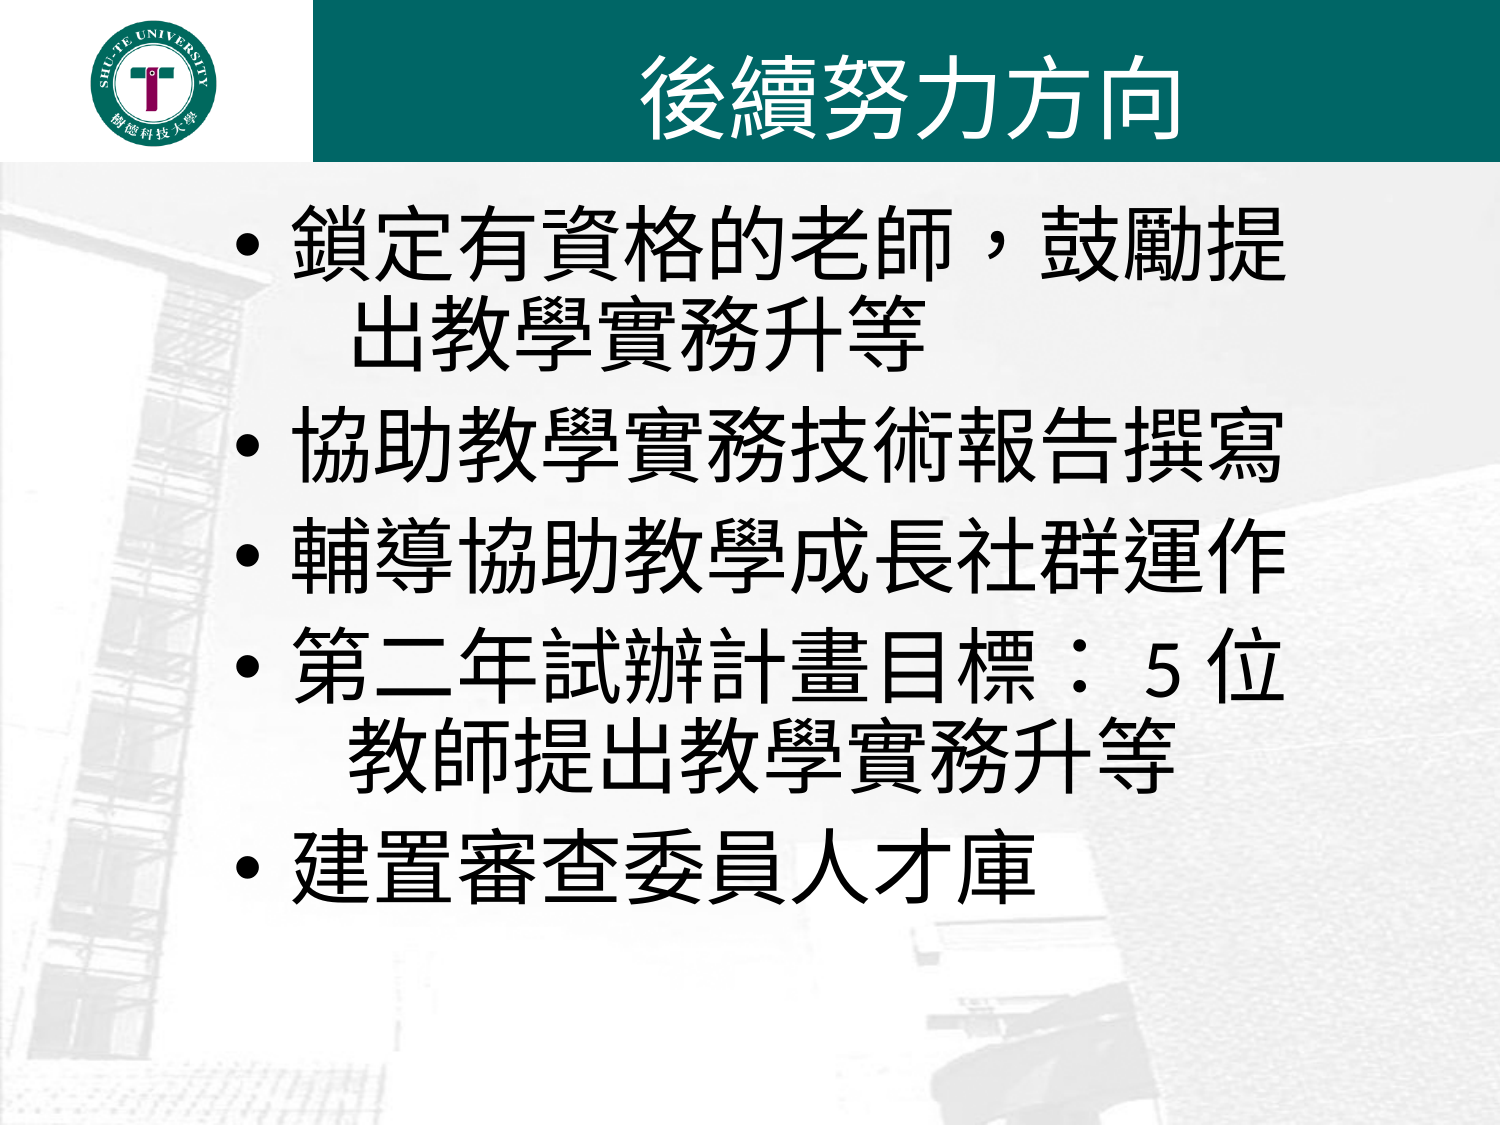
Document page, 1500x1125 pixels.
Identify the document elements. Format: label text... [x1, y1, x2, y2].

title 後續努力方向 [324, 31, 1500, 161]
list 鎖定有資格的老師，鼓勵提出教學實務升等 協助教學實務技術報告撰寫 輔導協助教學成長社群運作 第二年試辦計畫目標：5位教師提出教學實務升等 建置審查委員人才庫 [218, 196, 1353, 939]
